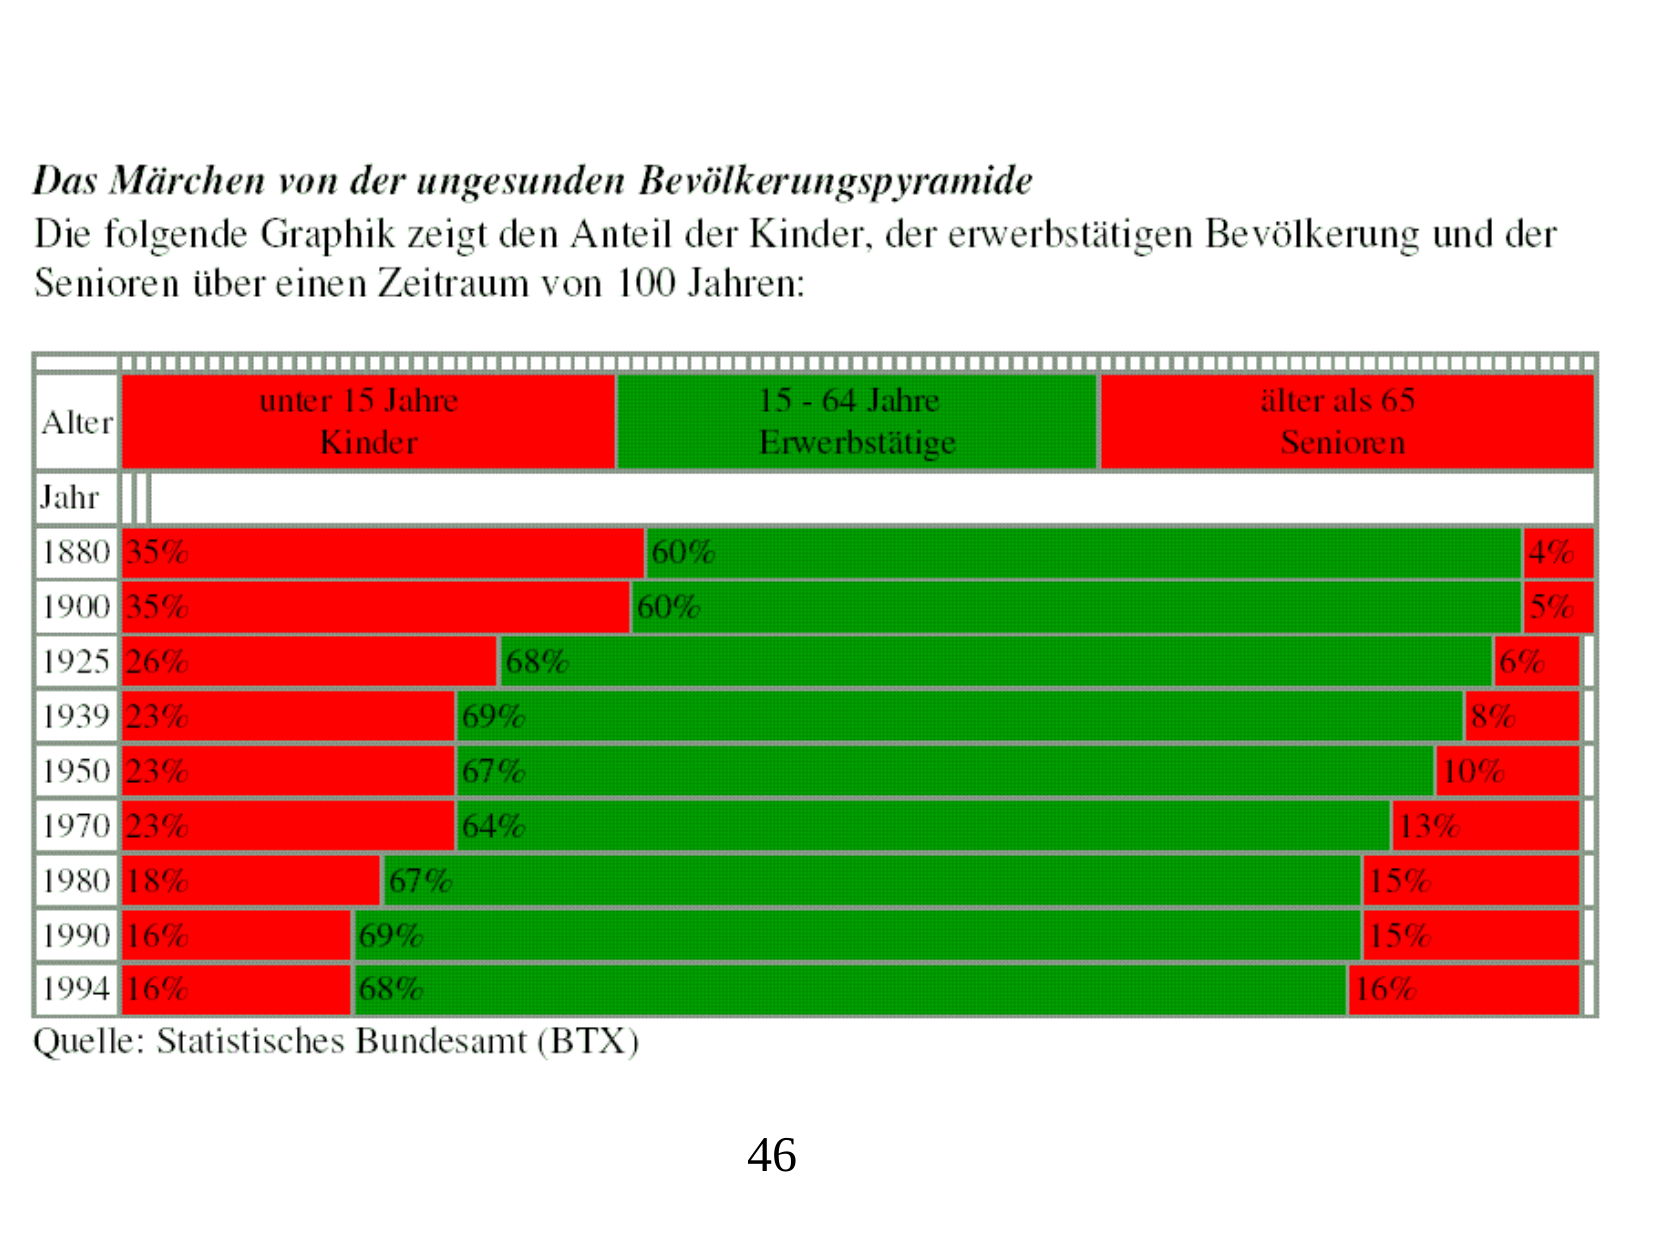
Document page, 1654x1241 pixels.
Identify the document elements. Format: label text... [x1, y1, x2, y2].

text_box <Nummer> [747, 1121, 958, 1182]
picture [17, 158, 1616, 1068]
